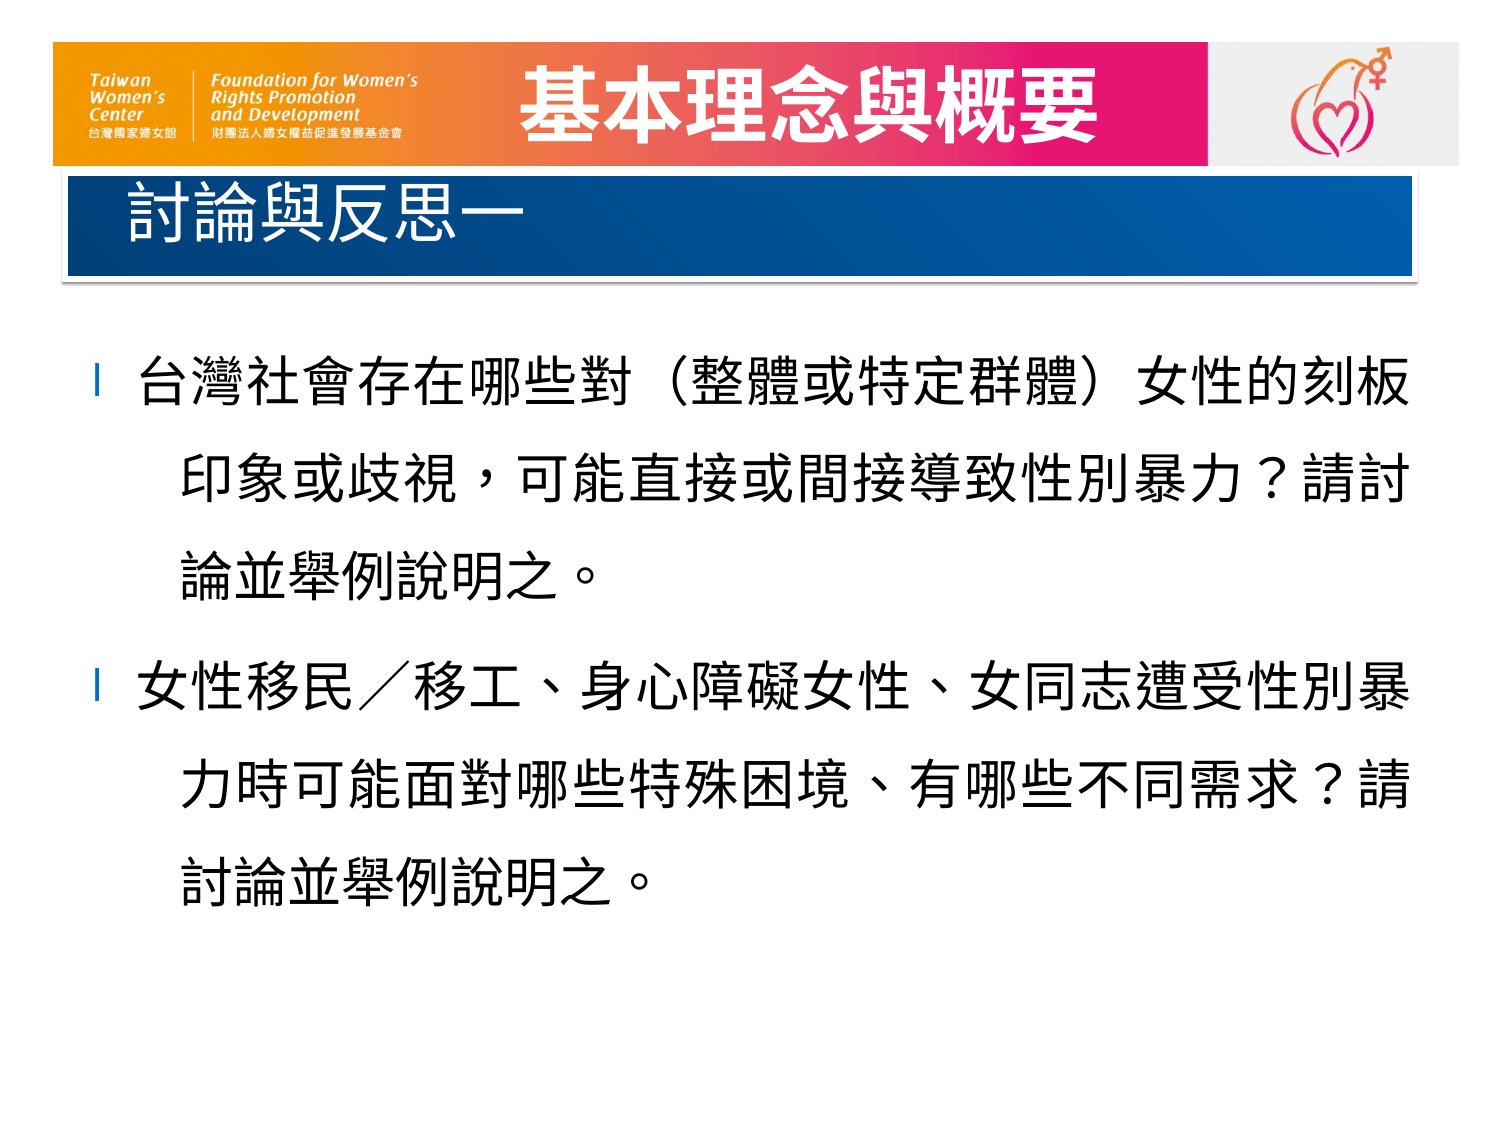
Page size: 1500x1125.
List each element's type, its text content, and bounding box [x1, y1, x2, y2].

text_box 討論與反思一 [64, 172, 1415, 279]
title 基本理念與概要 [194, 45, 1426, 161]
list 台灣社會存在哪些對（整體或特定群體）女性的刻板印象或歧視，可能直接或間接導致性別暴力？請討論並舉例說明之。 女性移民／移工、身心障礙女性、女同志遭受性別暴力時可能面對哪些特殊困境、有哪些不同需求？請討論並舉例說明之。 [76, 307, 1427, 926]
